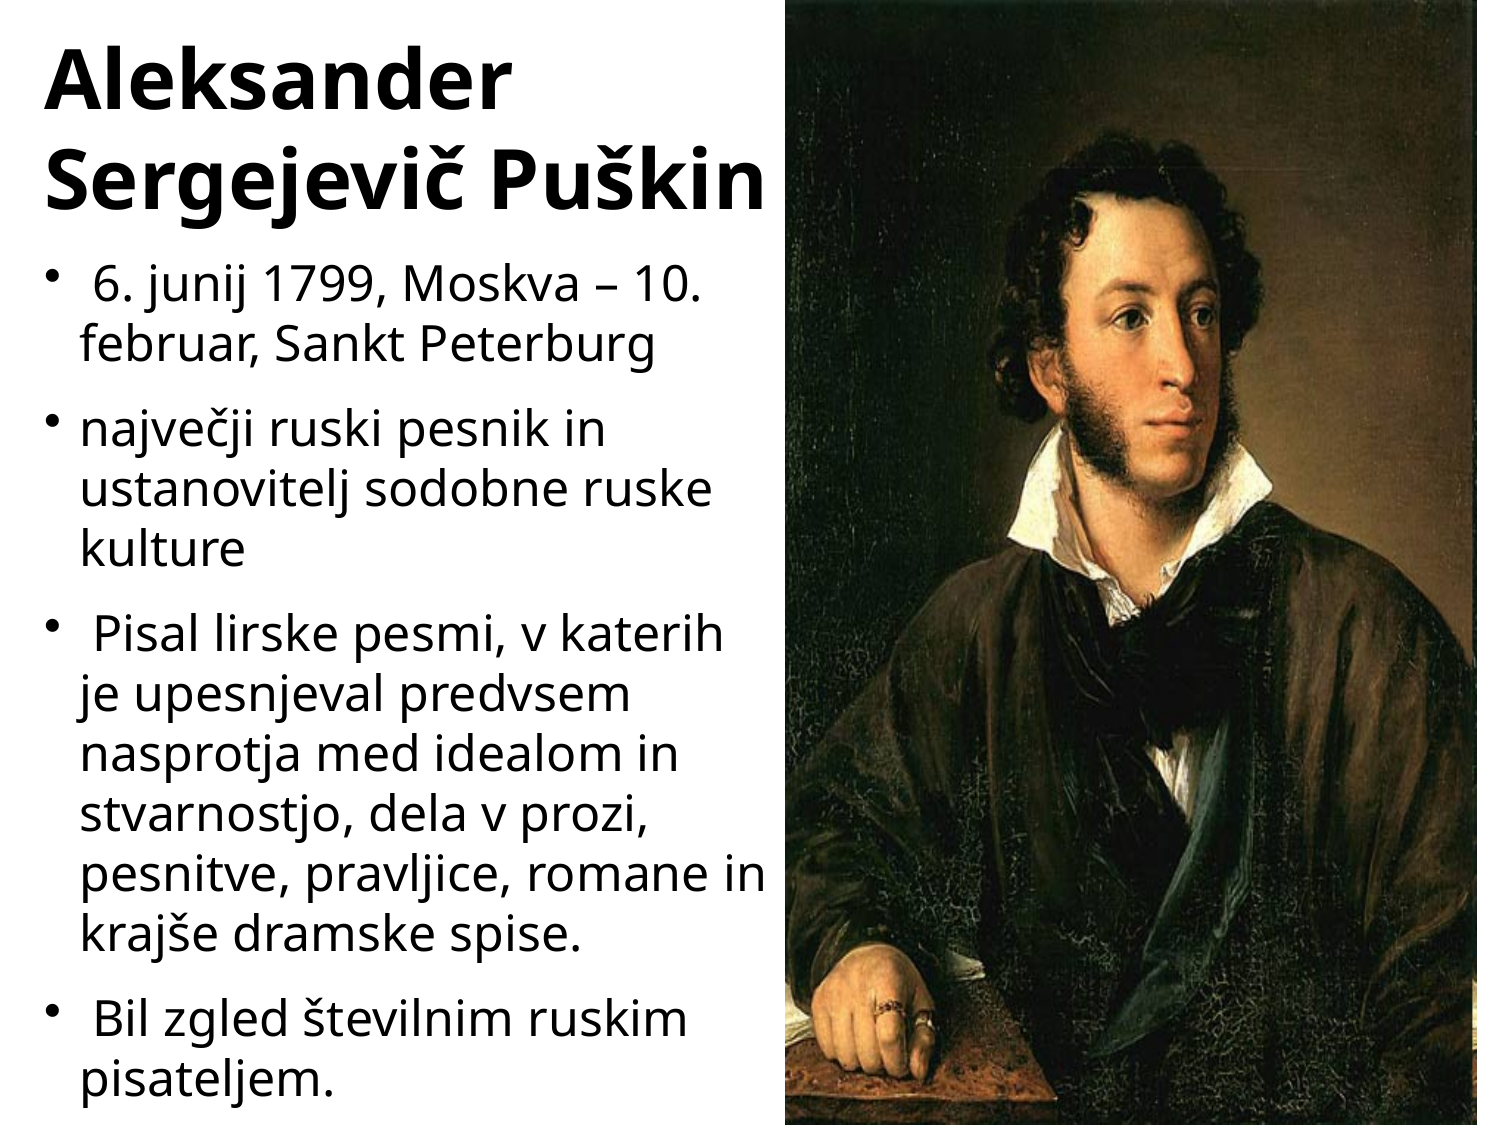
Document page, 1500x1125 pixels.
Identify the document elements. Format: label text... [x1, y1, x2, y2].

text_box Aleksander Sergejevič Puškin 6. junij 1799, Moskva – 10. februar, Sankt Peterburg največji ruski pesnik in ustanovitelj sodobne ruske kulture Pisal lirske pesmi, v katerih je upesnjeval predvsem nasprotja med idealom in stvarnostjo, dela v prozi, pesnitve, pravljice, romane in krajše dramske spise. Bil zgled številnim ruskim pisateljem. Umrl je januarja 1837 v Sankt Peterburgu. [29, 19, 785, 1125]
picture [785, 0, 1477, 1125]
